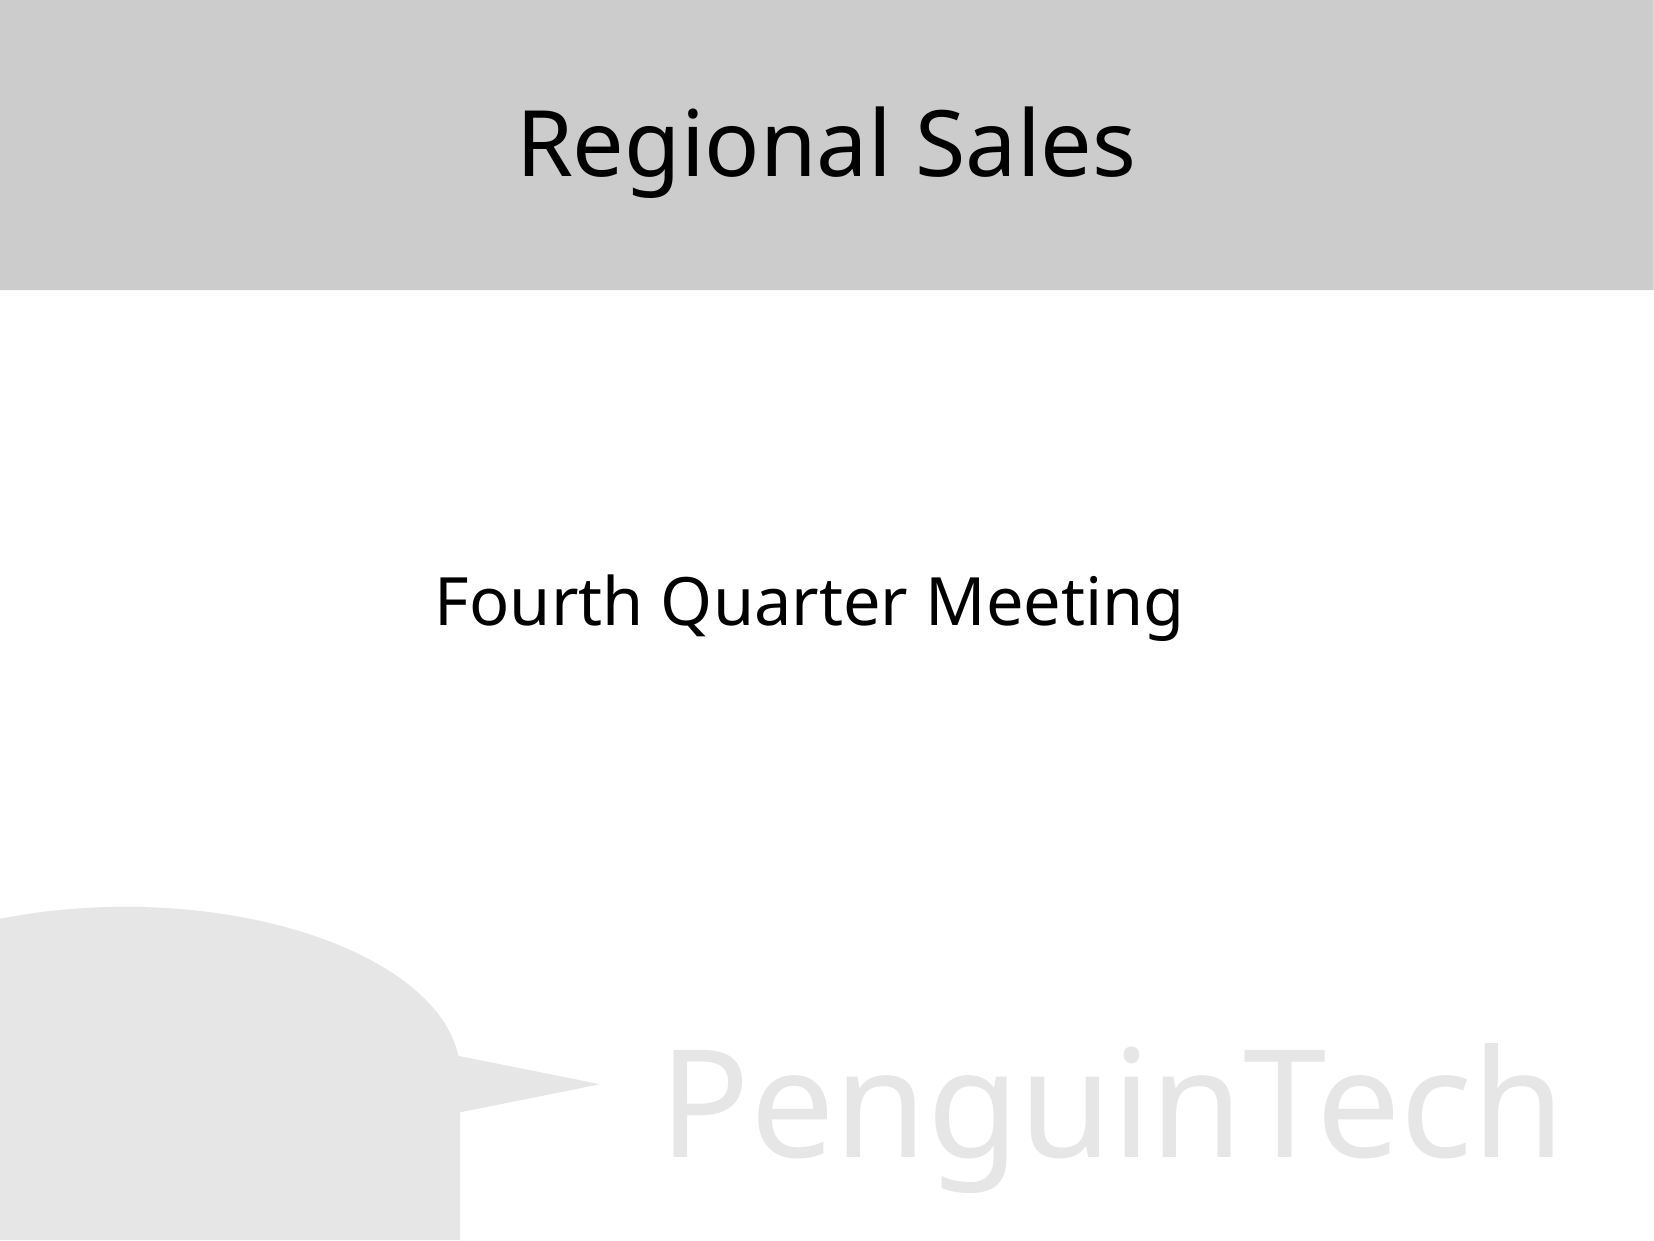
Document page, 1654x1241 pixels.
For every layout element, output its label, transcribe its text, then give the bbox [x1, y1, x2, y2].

subtitle Fourth Quarter Meeting [82, 330, 1538, 871]
title Regional Sales [82, 89, 1571, 193]
